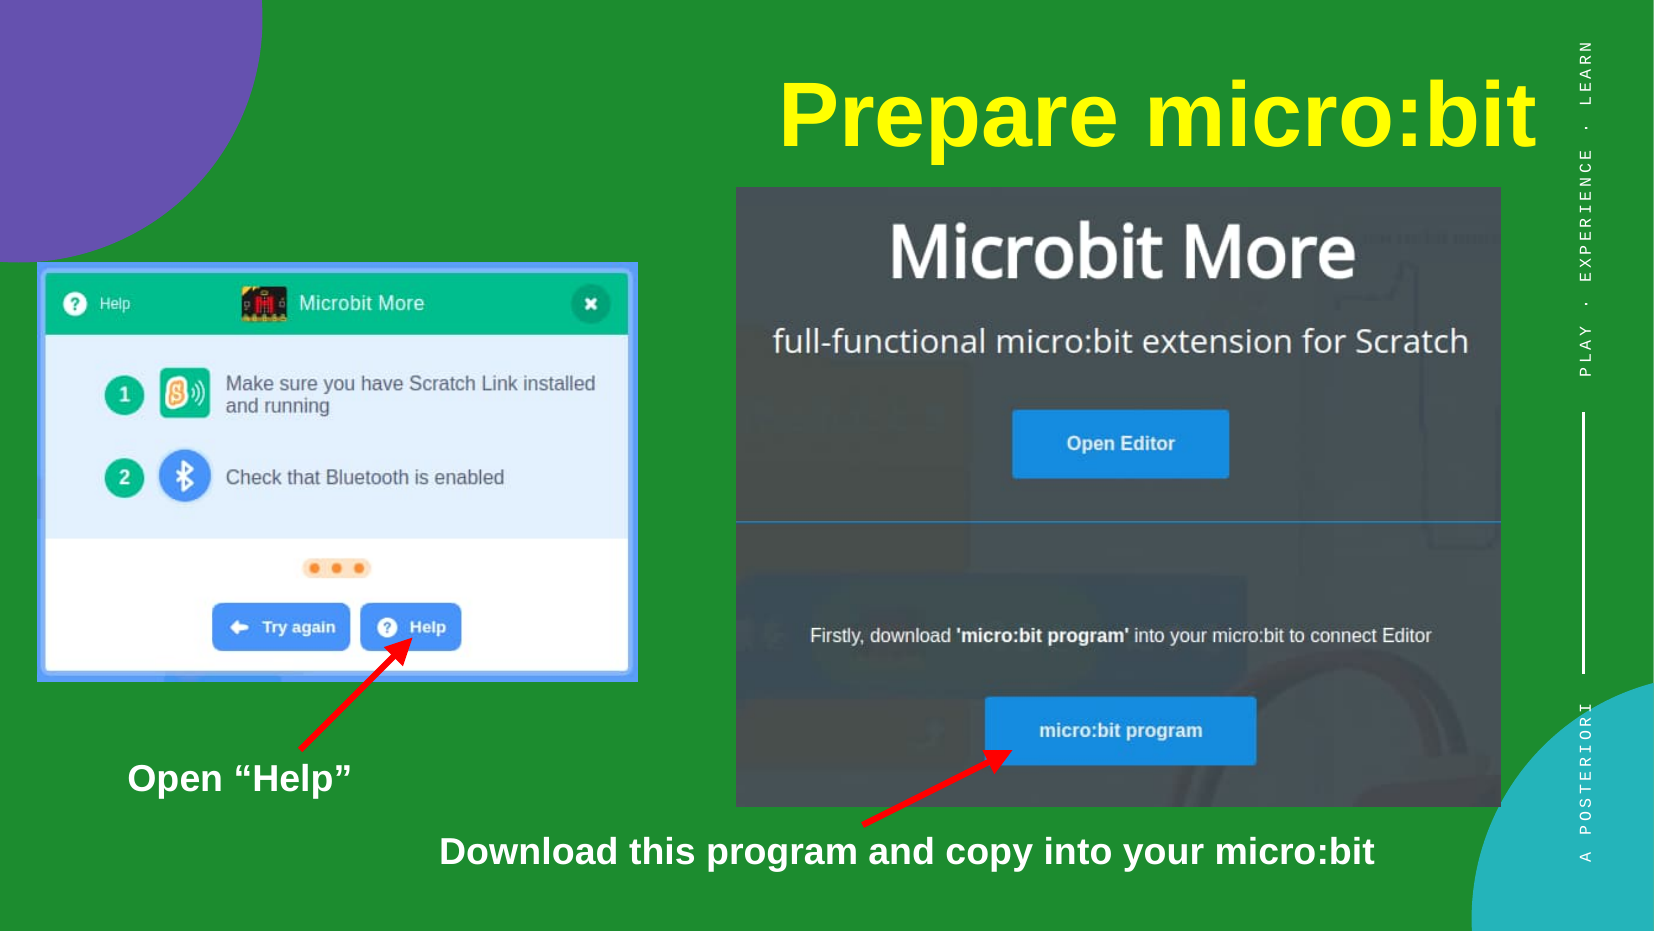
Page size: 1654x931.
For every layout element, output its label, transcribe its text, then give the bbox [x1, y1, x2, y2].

title Prepare micro:bit [262, 37, 1538, 193]
text_box Open “Help” [112, 750, 405, 807]
text_box Download this program and copy into your micro:bit [424, 823, 1391, 881]
picture [37, 262, 638, 682]
picture [736, 187, 1501, 807]
